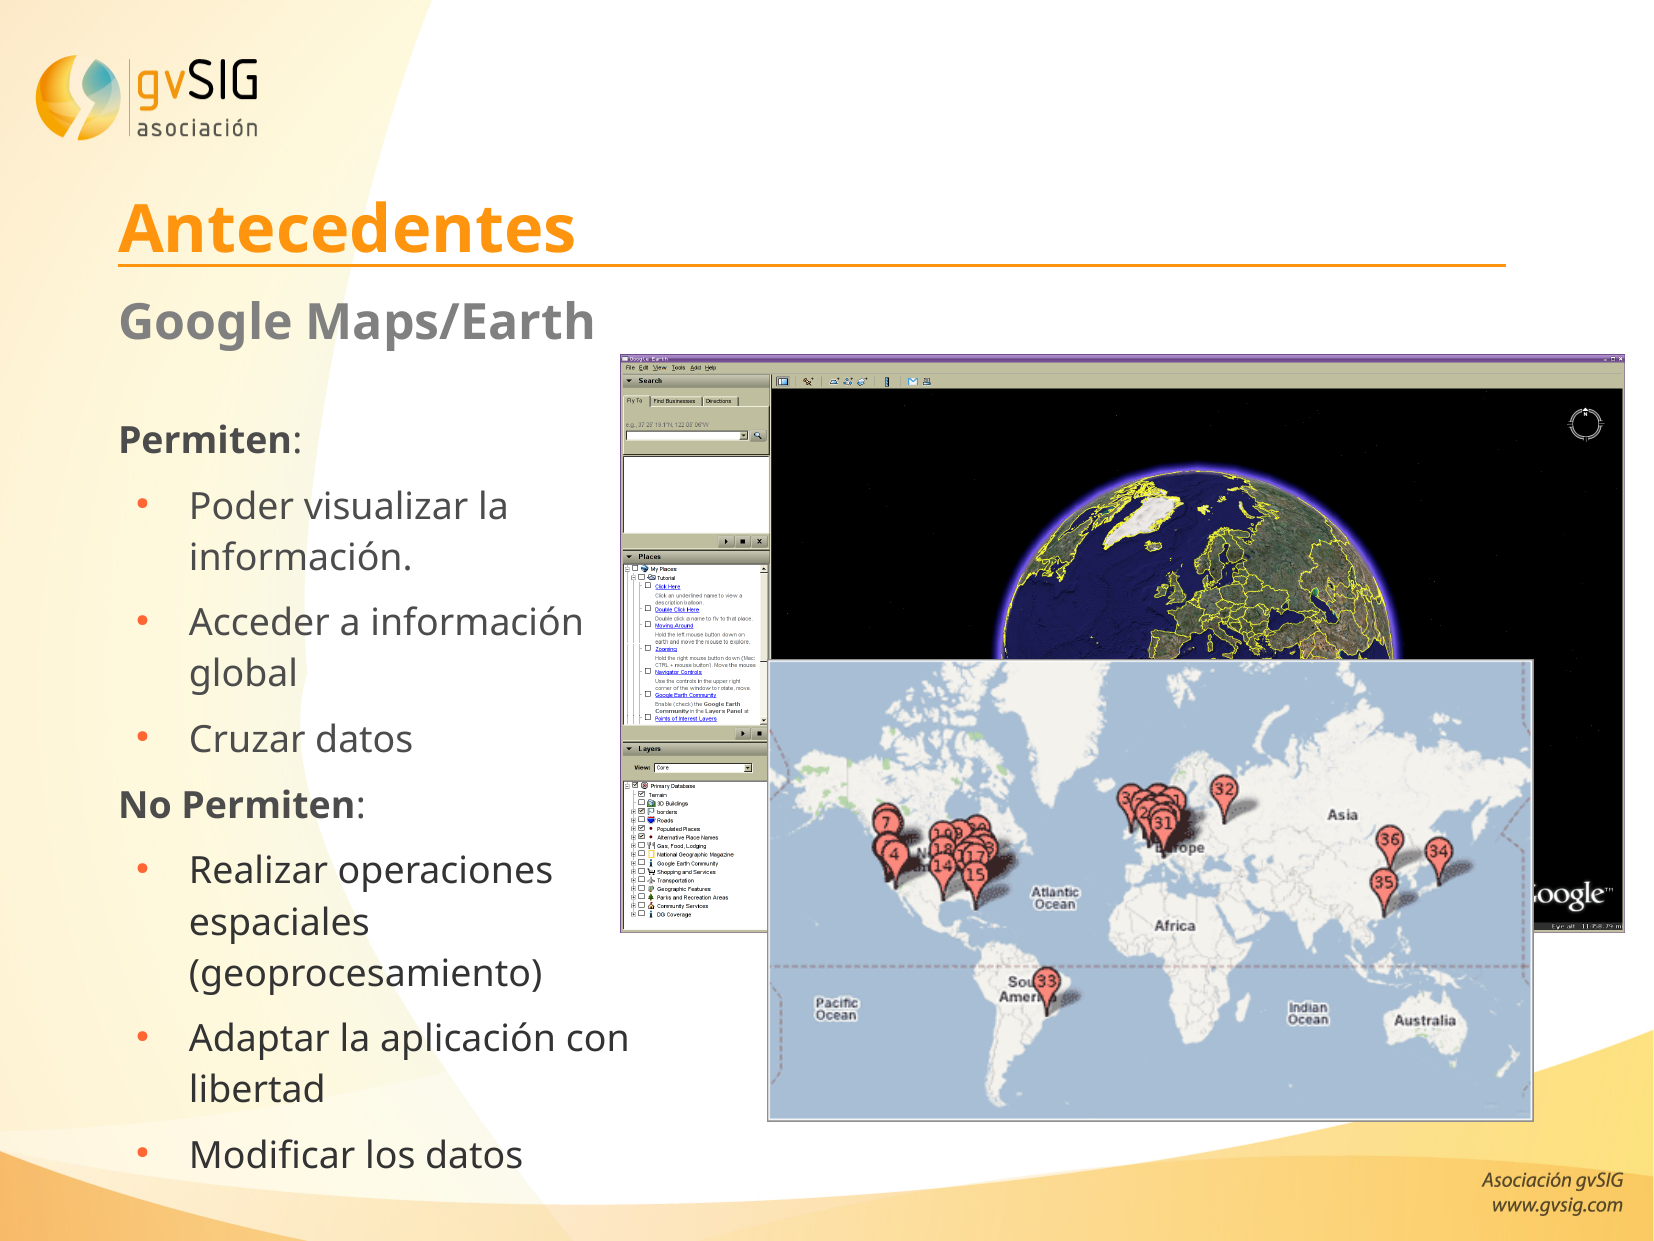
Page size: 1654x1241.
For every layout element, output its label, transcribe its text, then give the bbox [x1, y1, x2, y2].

title Antecedentes [118, 177, 1607, 276]
list Permiten: Poder visualizar la información. Acceder a información global Cruzar datos No Permiten: Realizar operaciones espaciales (geoprocesamiento) Adaptar la aplicación con libertad Modificar los datos [118, 413, 650, 1241]
title Google Maps/Earth [118, 276, 1477, 365]
picture [0, 0, 1654, 1241]
